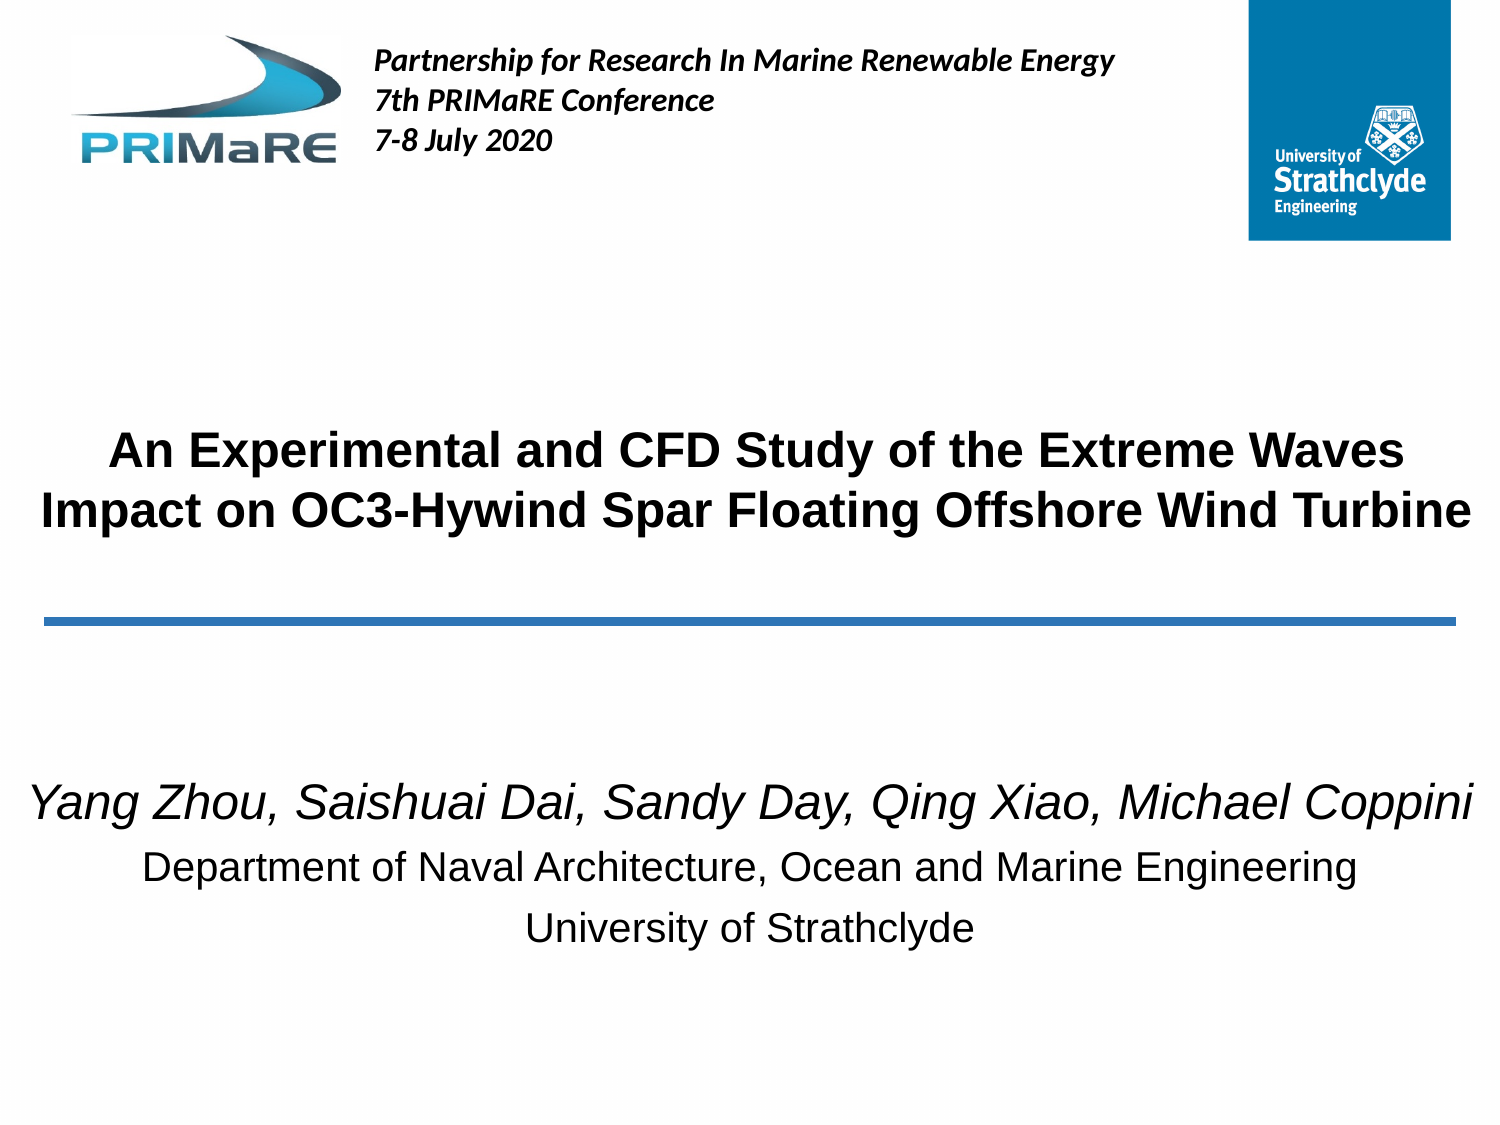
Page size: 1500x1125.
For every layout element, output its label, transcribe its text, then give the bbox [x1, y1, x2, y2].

picture [71, 35, 341, 163]
subtitle Yang Zhou, Saishuai Dai, Sandy Day, Qing Xiao, Michael Coppini Department of Naval Architecture, Ocean and Marine Engineering University of Strathclyde [0, 716, 1500, 1099]
text_box Partnership for Research In Marine Renewable Energy 7th PRIMaRE Conference 7-8 July 2020 [359, 31, 1187, 166]
title An Experimental and CFD Study of the Extreme Waves Impact on OC3-Hywind Spar Floating Offshore Wind Turbine [17, 314, 1497, 641]
